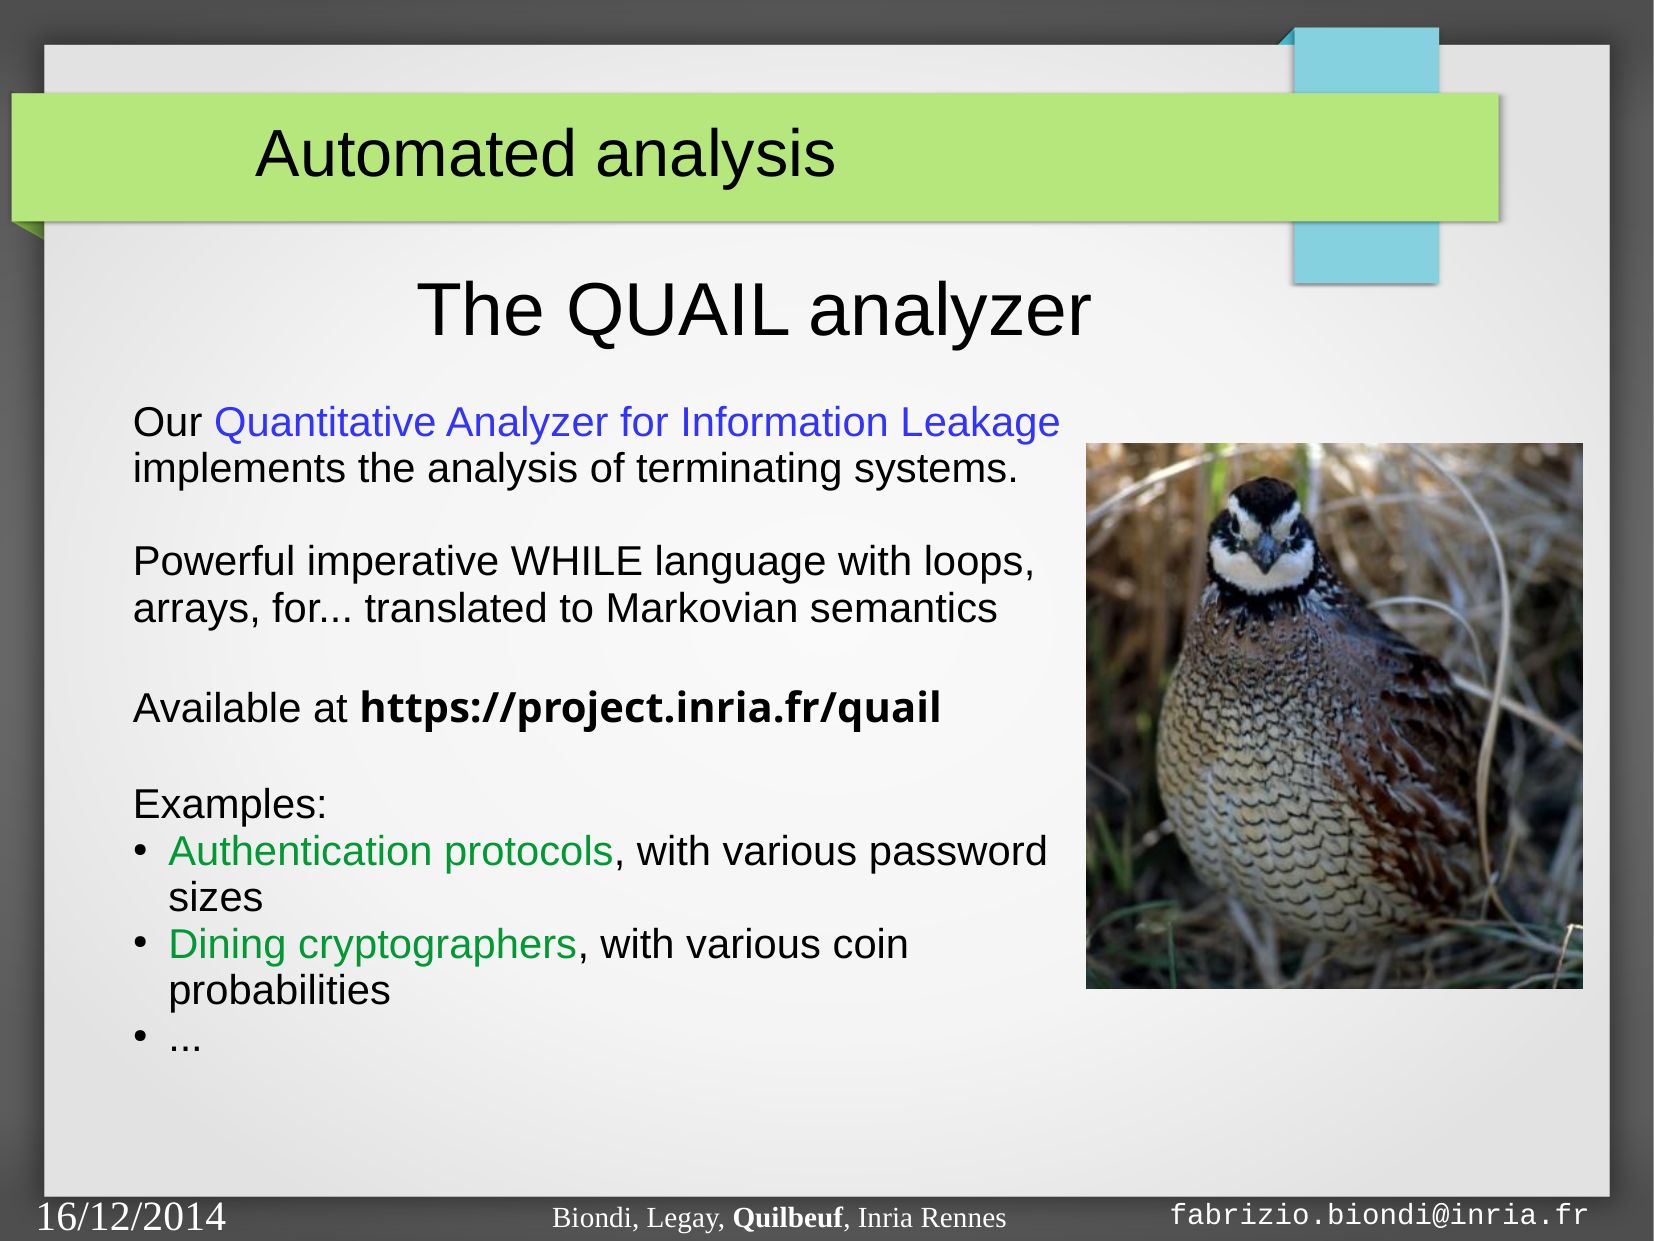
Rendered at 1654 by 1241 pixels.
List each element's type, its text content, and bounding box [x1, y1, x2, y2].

text_box The QUAIL analyzer [401, 259, 1229, 367]
picture [0, 0, 1654, 1241]
text_box Our Quantitative Analyzer for Information Leakage implements the analysis of terminating systems. Powerful imperative WHILE language with loops, arrays, for... translated to Markovian semantics Available at https://project.inria.fr/quail Examples: Authentication protocols, with various password sizes Dining cryptographers, with various coin probabilities ... [118, 391, 1099, 1231]
title Automated analysis [70, 94, 1583, 213]
